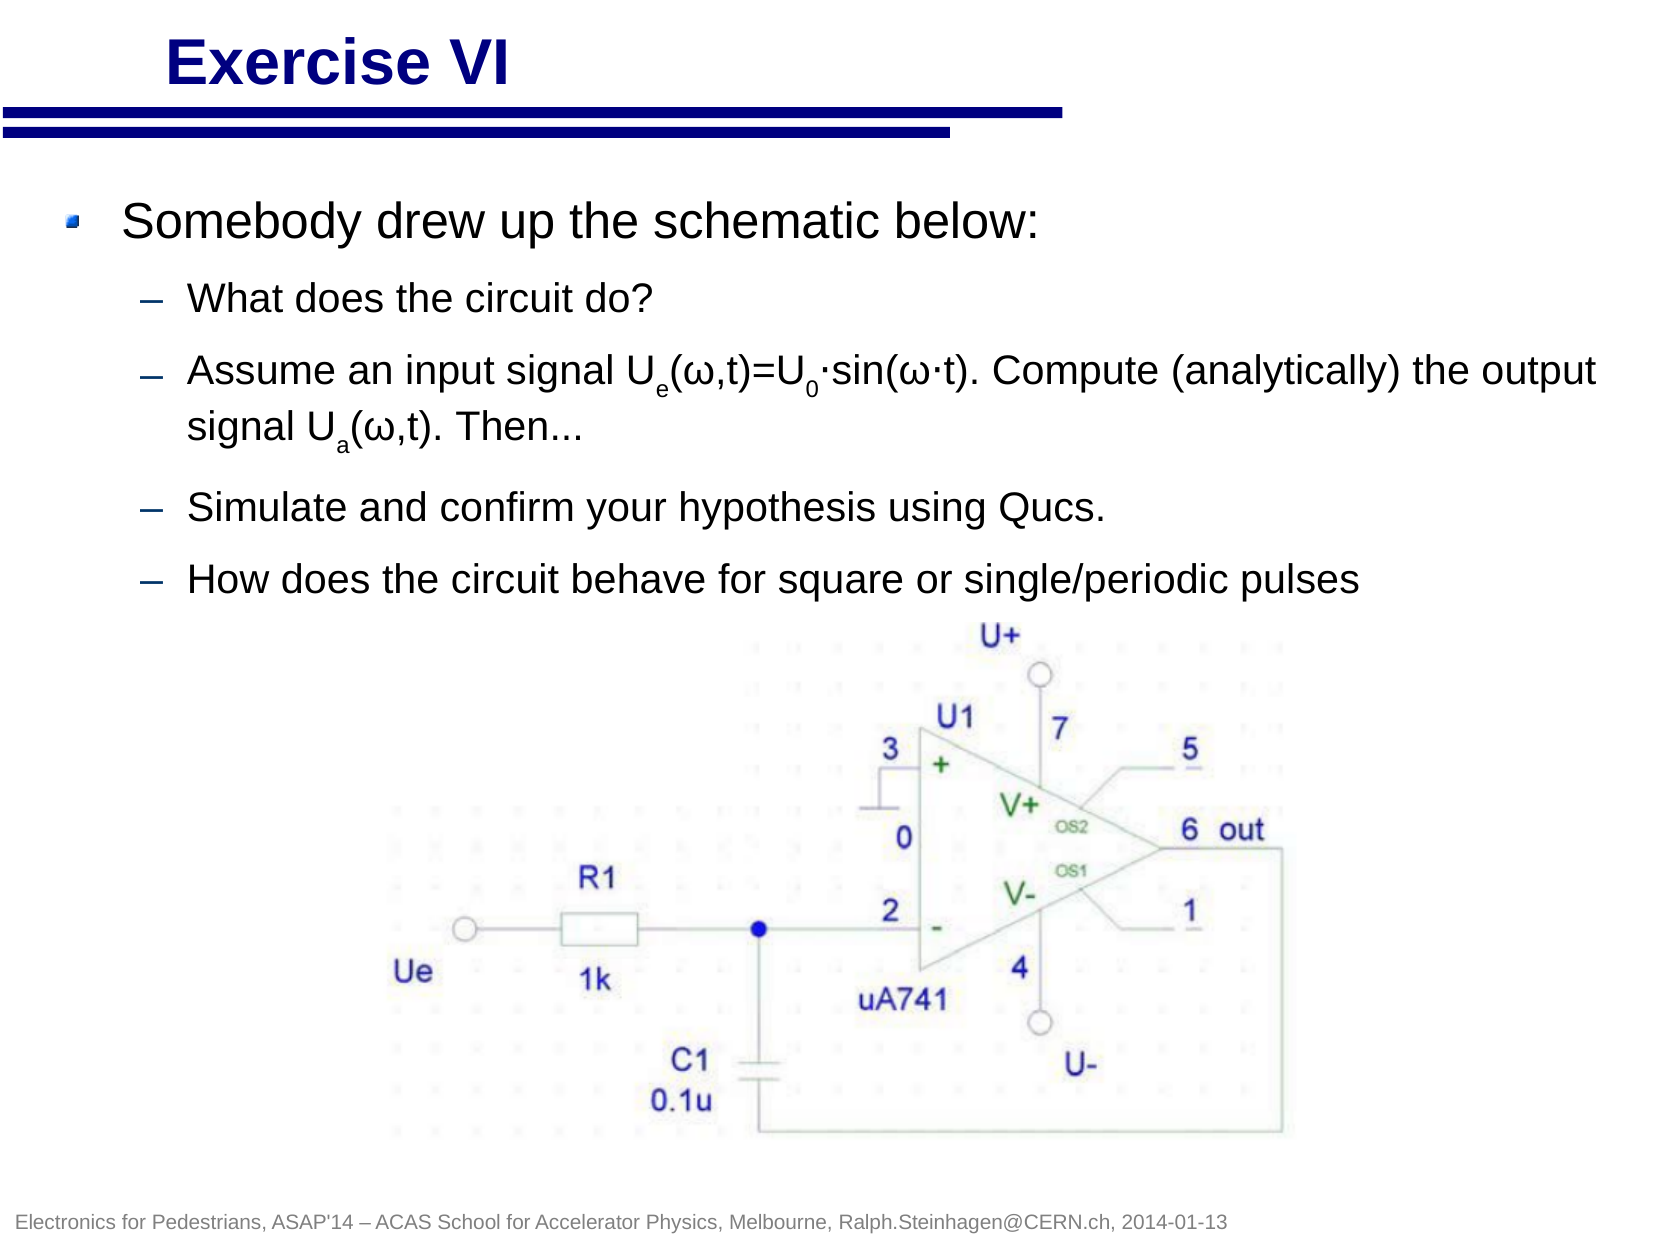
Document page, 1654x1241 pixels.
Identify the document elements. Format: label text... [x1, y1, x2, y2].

picture [345, 622, 1333, 1171]
title Exercise VI [165, 0, 1323, 124]
list Somebody drew up the schematic below: What does the circuit do? Assume an input signal Ue(ω,t)=U0⋅sin(ω⋅t). Compute (analytically) the output signal Ua(ω,t). Then... Simulate and confirm your hypothesis using Qucs. How does the circuit behave for square or single/periodic pulses [65, 192, 1628, 1205]
